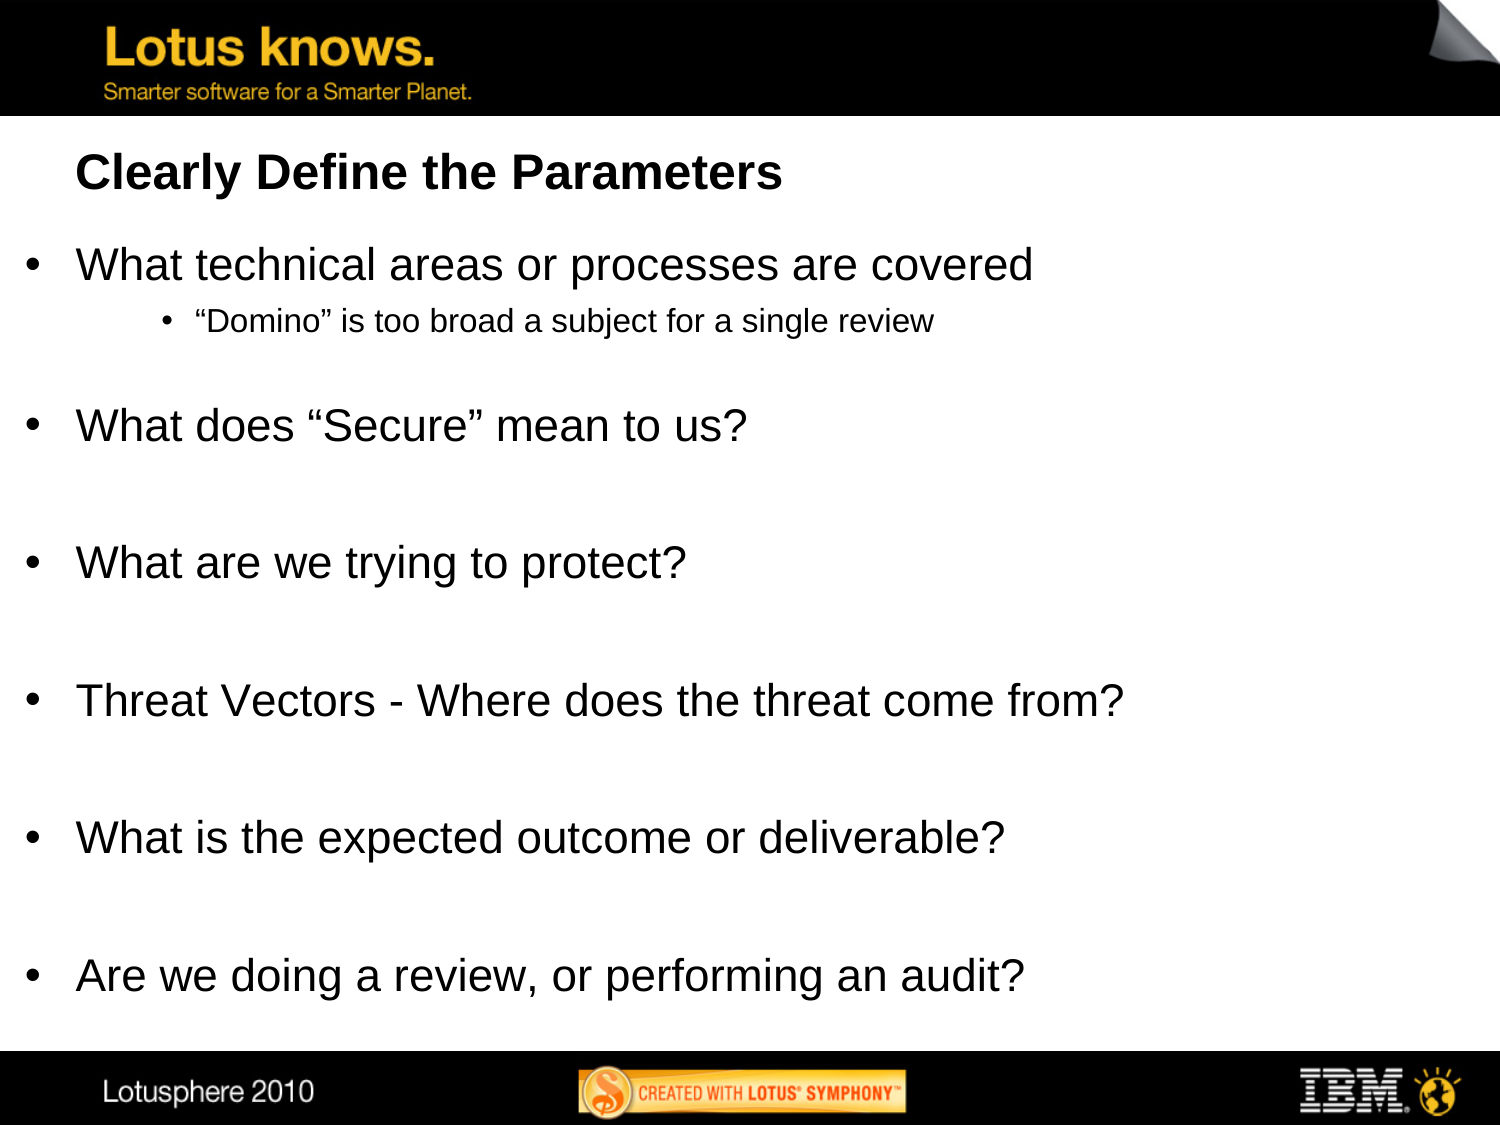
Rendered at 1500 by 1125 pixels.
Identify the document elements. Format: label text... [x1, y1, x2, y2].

picture [0, 1053, 1500, 1125]
title Clearly Define the Parameters [74, 137, 1475, 200]
list What technical areas or processes are covered “Domino” is too broad a subject for a single review What does “Secure” mean to us? What are we trying to protect? Threat Vectors - Where does the threat come from? What is the expected outcome or deliverable? Are we doing a review, or performing an audit? [24, 237, 1476, 1026]
picture [0, 0, 1500, 114]
